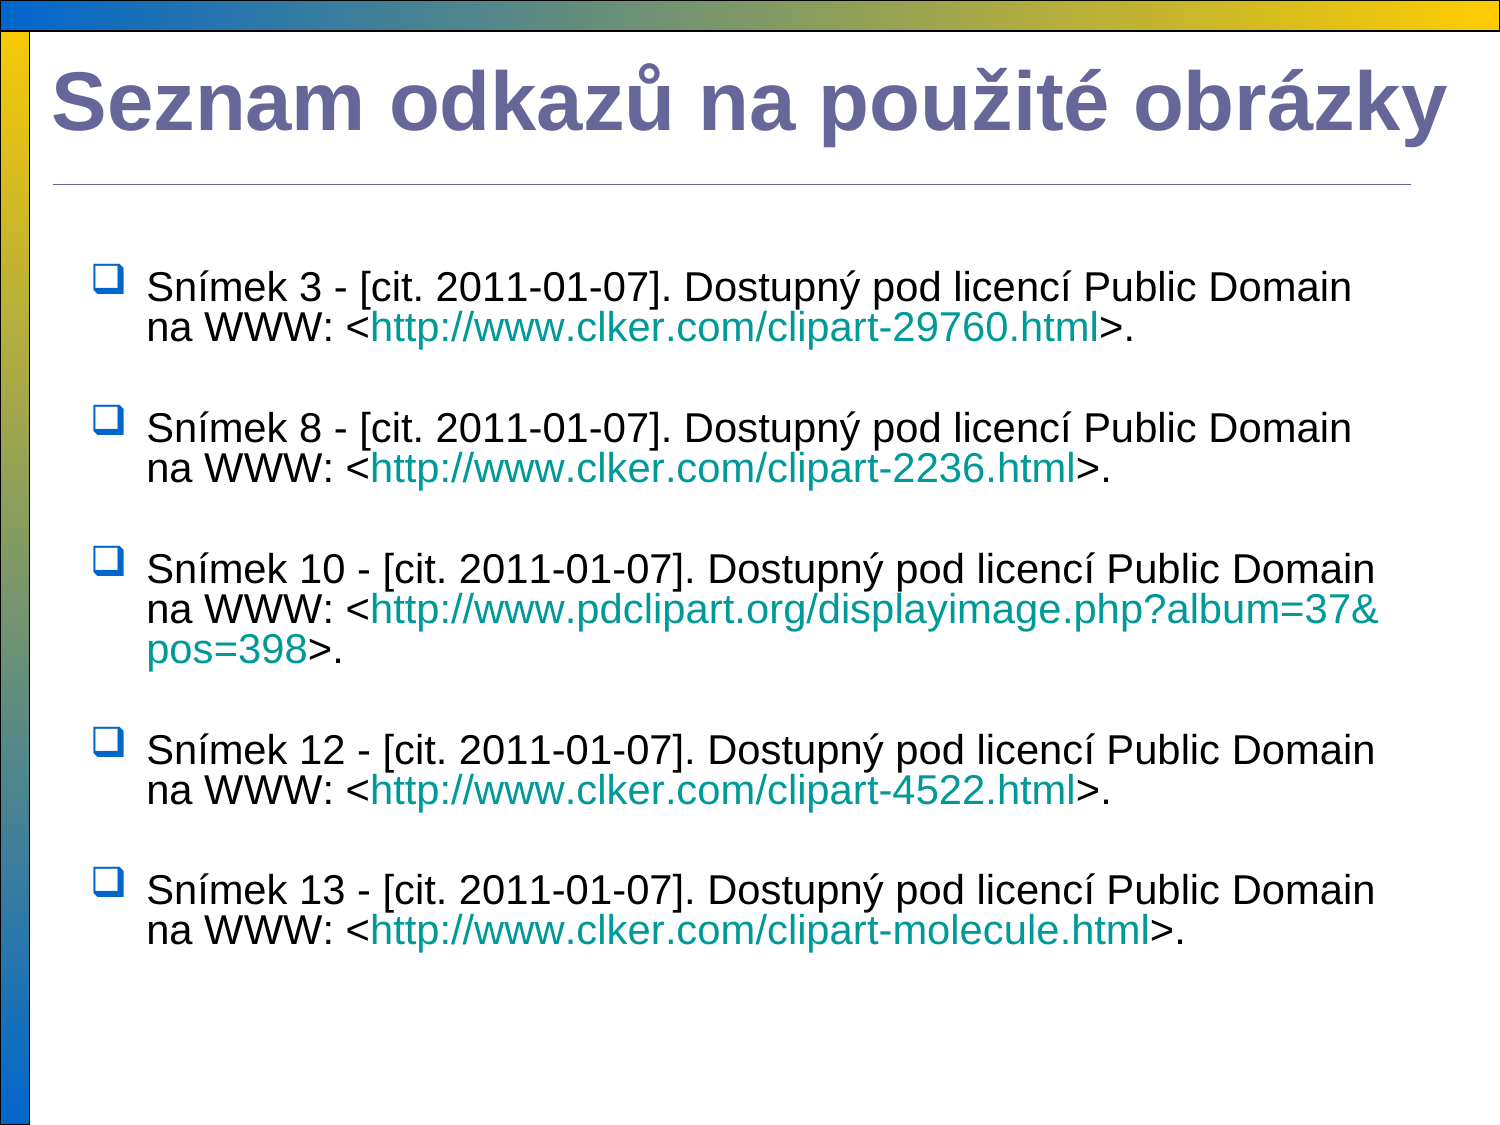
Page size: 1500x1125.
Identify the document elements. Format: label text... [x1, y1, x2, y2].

list Snímek 3 - [cit. 2011-01-07]. Dostupný pod licencí Public Domain na WWW: <http://www.clker.com/clipart-29760.html>. Snímek 8 - [cit. 2011-01-07]. Dostupný pod licencí Public Domain na WWW: <http://www.clker.com/clipart-2236.html>. Snímek 10 - [cit. 2011-01-07]. Dostupný pod licencí Public Domain na WWW: <http://www.pdclipart.org/displayimage.php?album=37&pos=398>. Snímek 12 - [cit. 2011-01-07]. Dostupný pod licencí Public Domain na WWW: <http://www.clker.com/clipart-4522.html>. Snímek 13 - [cit. 2011-01-07]. Dostupný pod licencí Public Domain na WWW: <http://www.clker.com/clipart-molecule.html>. [75, 262, 1426, 1125]
title Seznam odkazů na použité obrázky [30, 39, 1500, 155]
text_box [0, 0, 1500, 1125]
